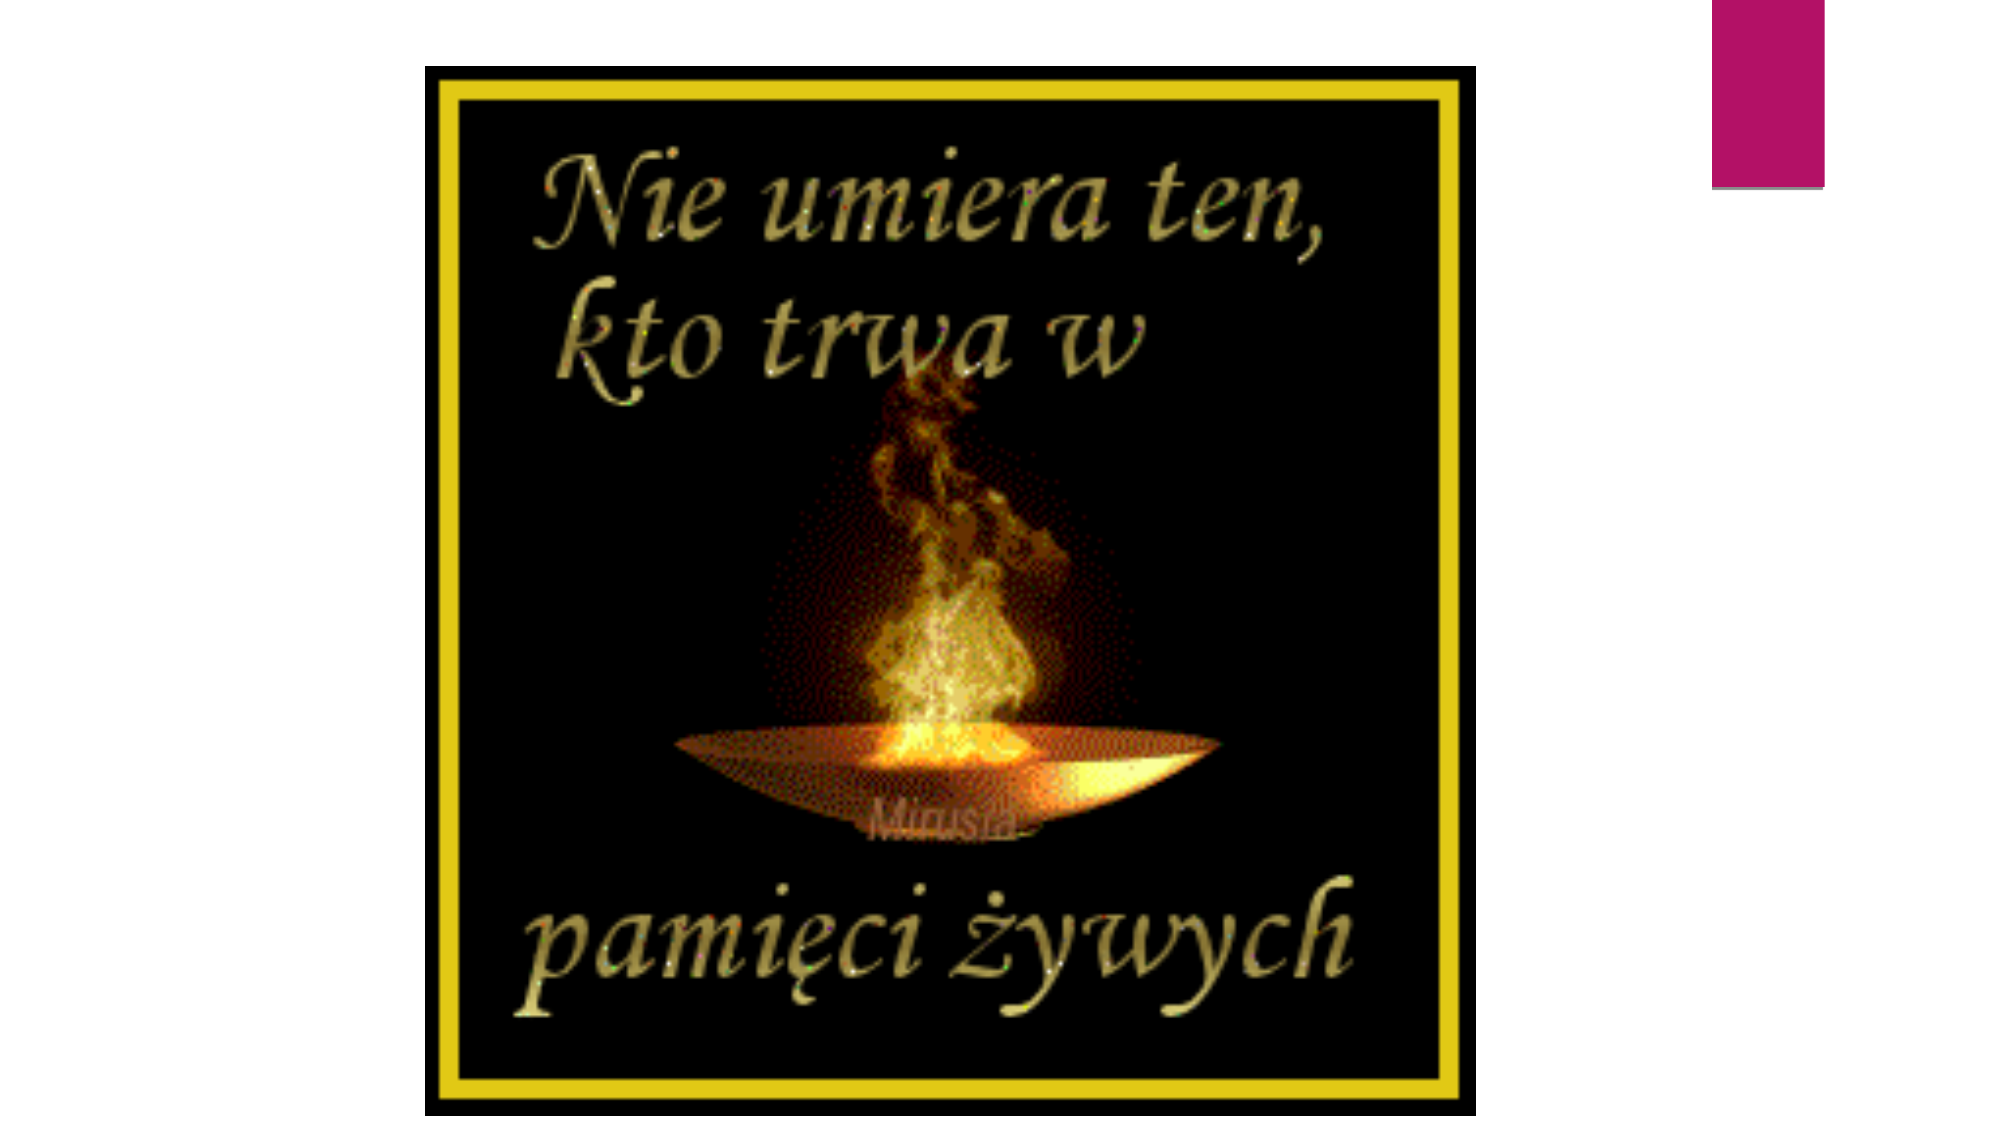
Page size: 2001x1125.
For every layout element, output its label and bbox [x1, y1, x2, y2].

picture [425, 66, 1476, 1116]
